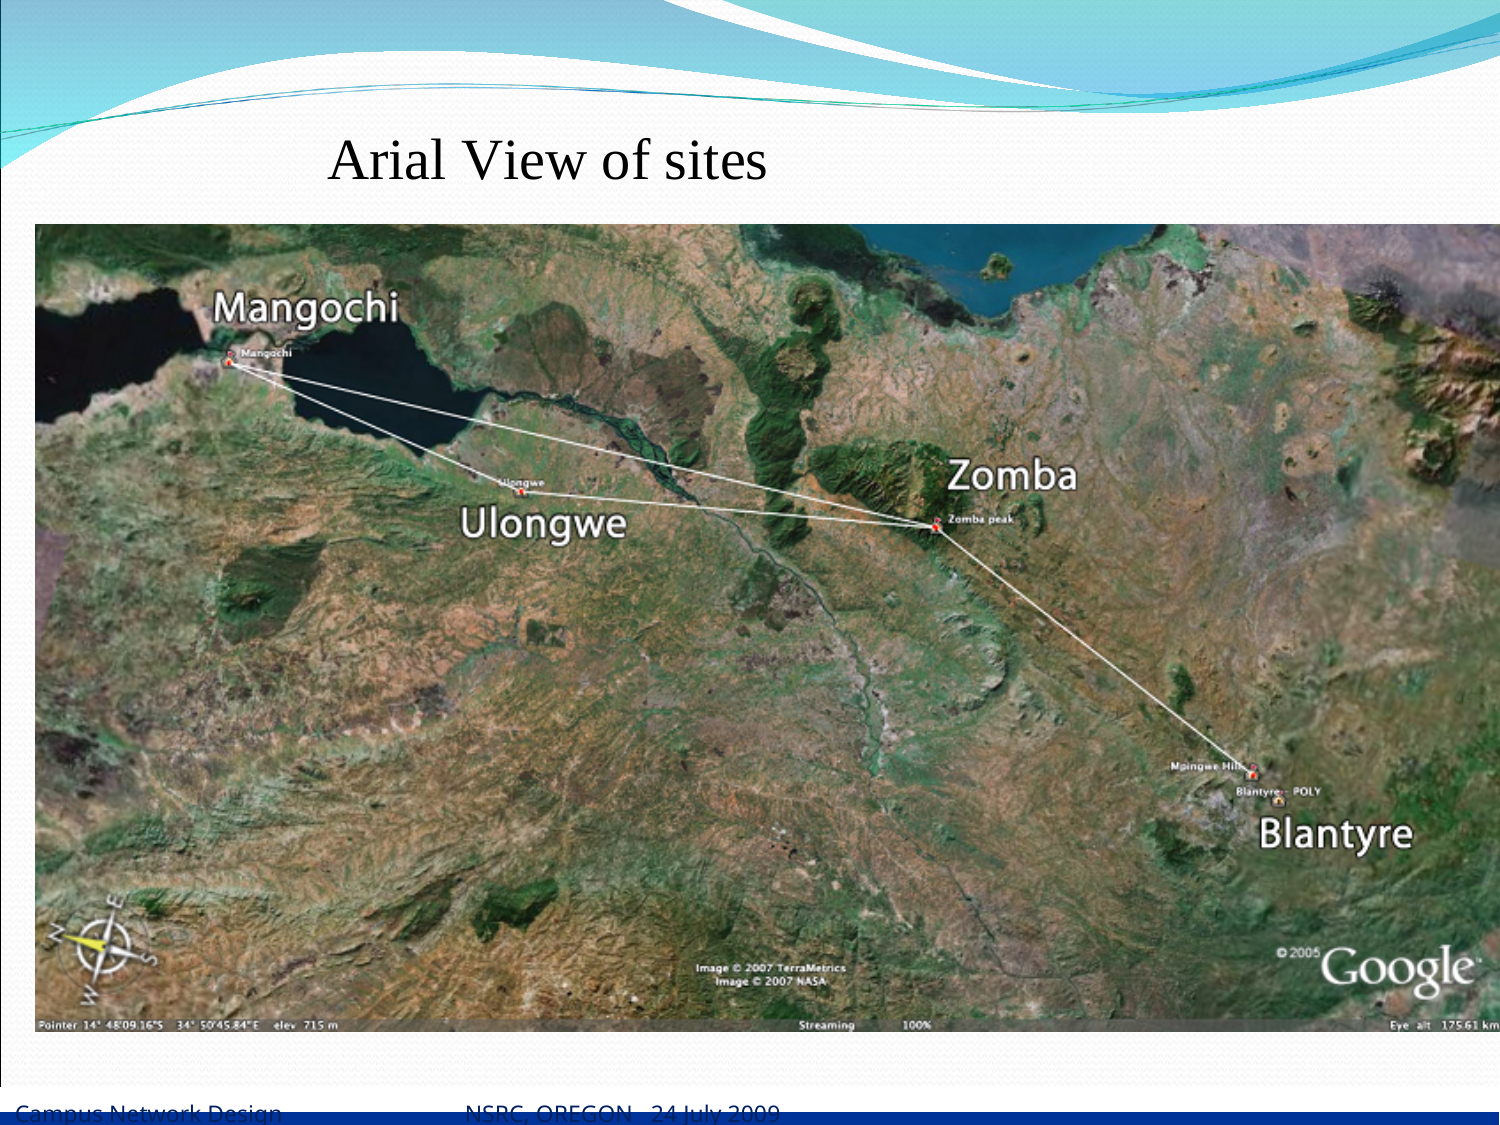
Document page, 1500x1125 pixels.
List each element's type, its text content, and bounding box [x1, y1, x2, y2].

picture [0, 0, 1500, 1125]
text_box Arial View of sites [312, 112, 963, 200]
picture [67, 1111, 74, 1121]
picture [257, 1111, 264, 1121]
